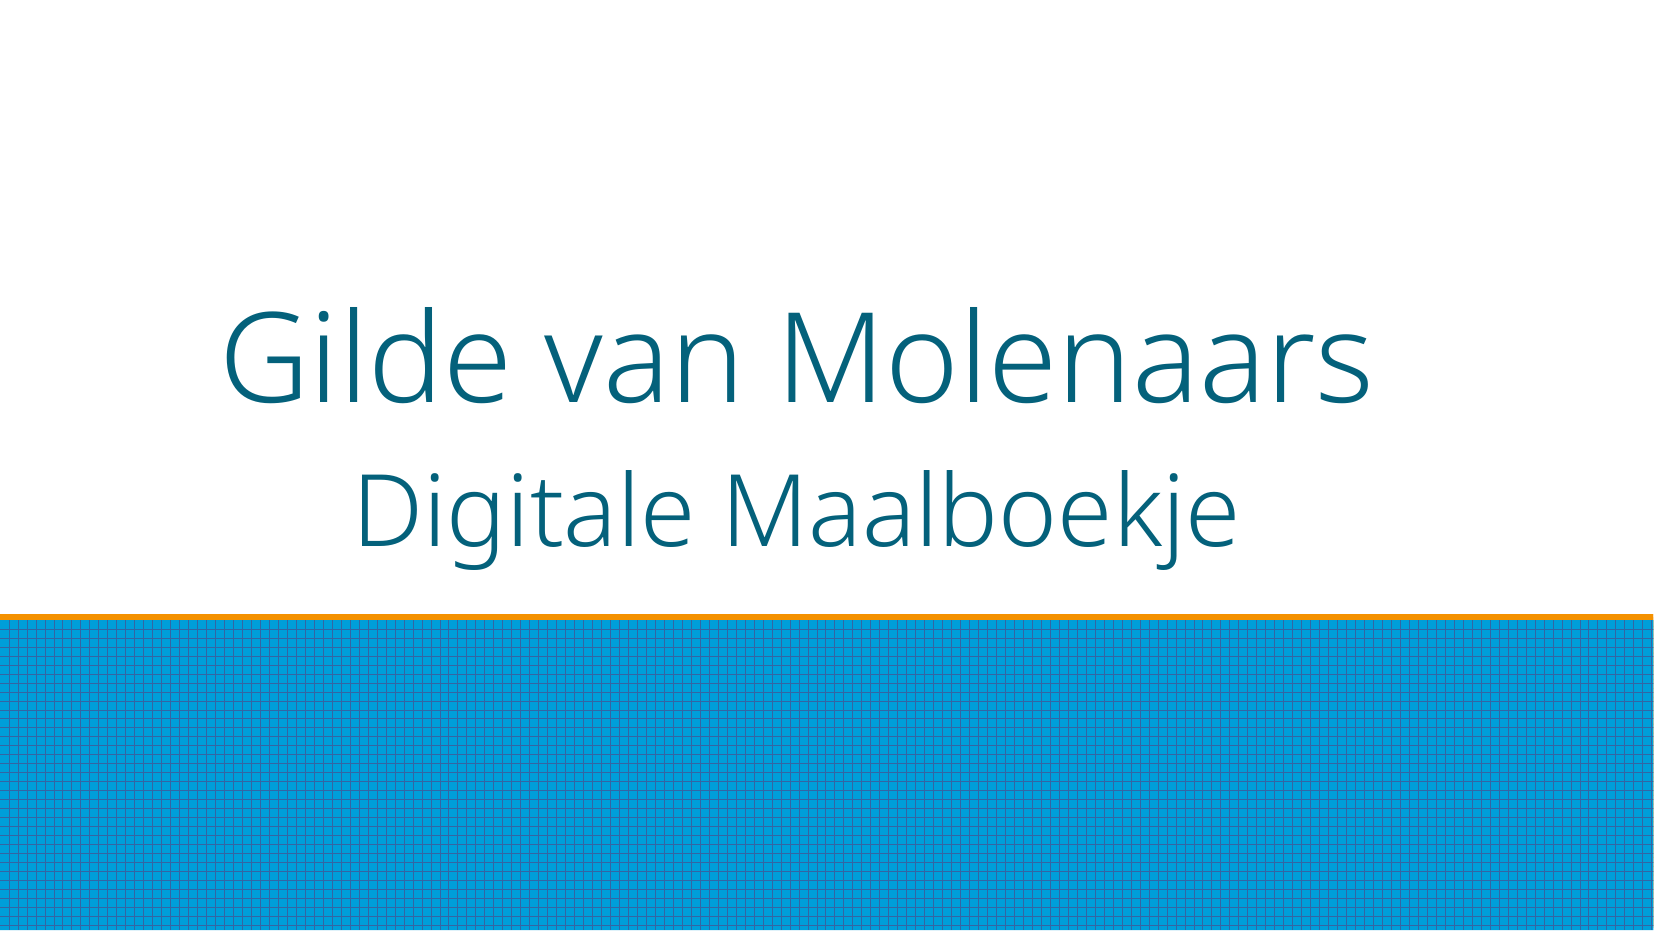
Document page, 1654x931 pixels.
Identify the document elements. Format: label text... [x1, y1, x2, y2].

title Gilde van Molenaars Digitale Maalboekje [59, 44, 1536, 576]
